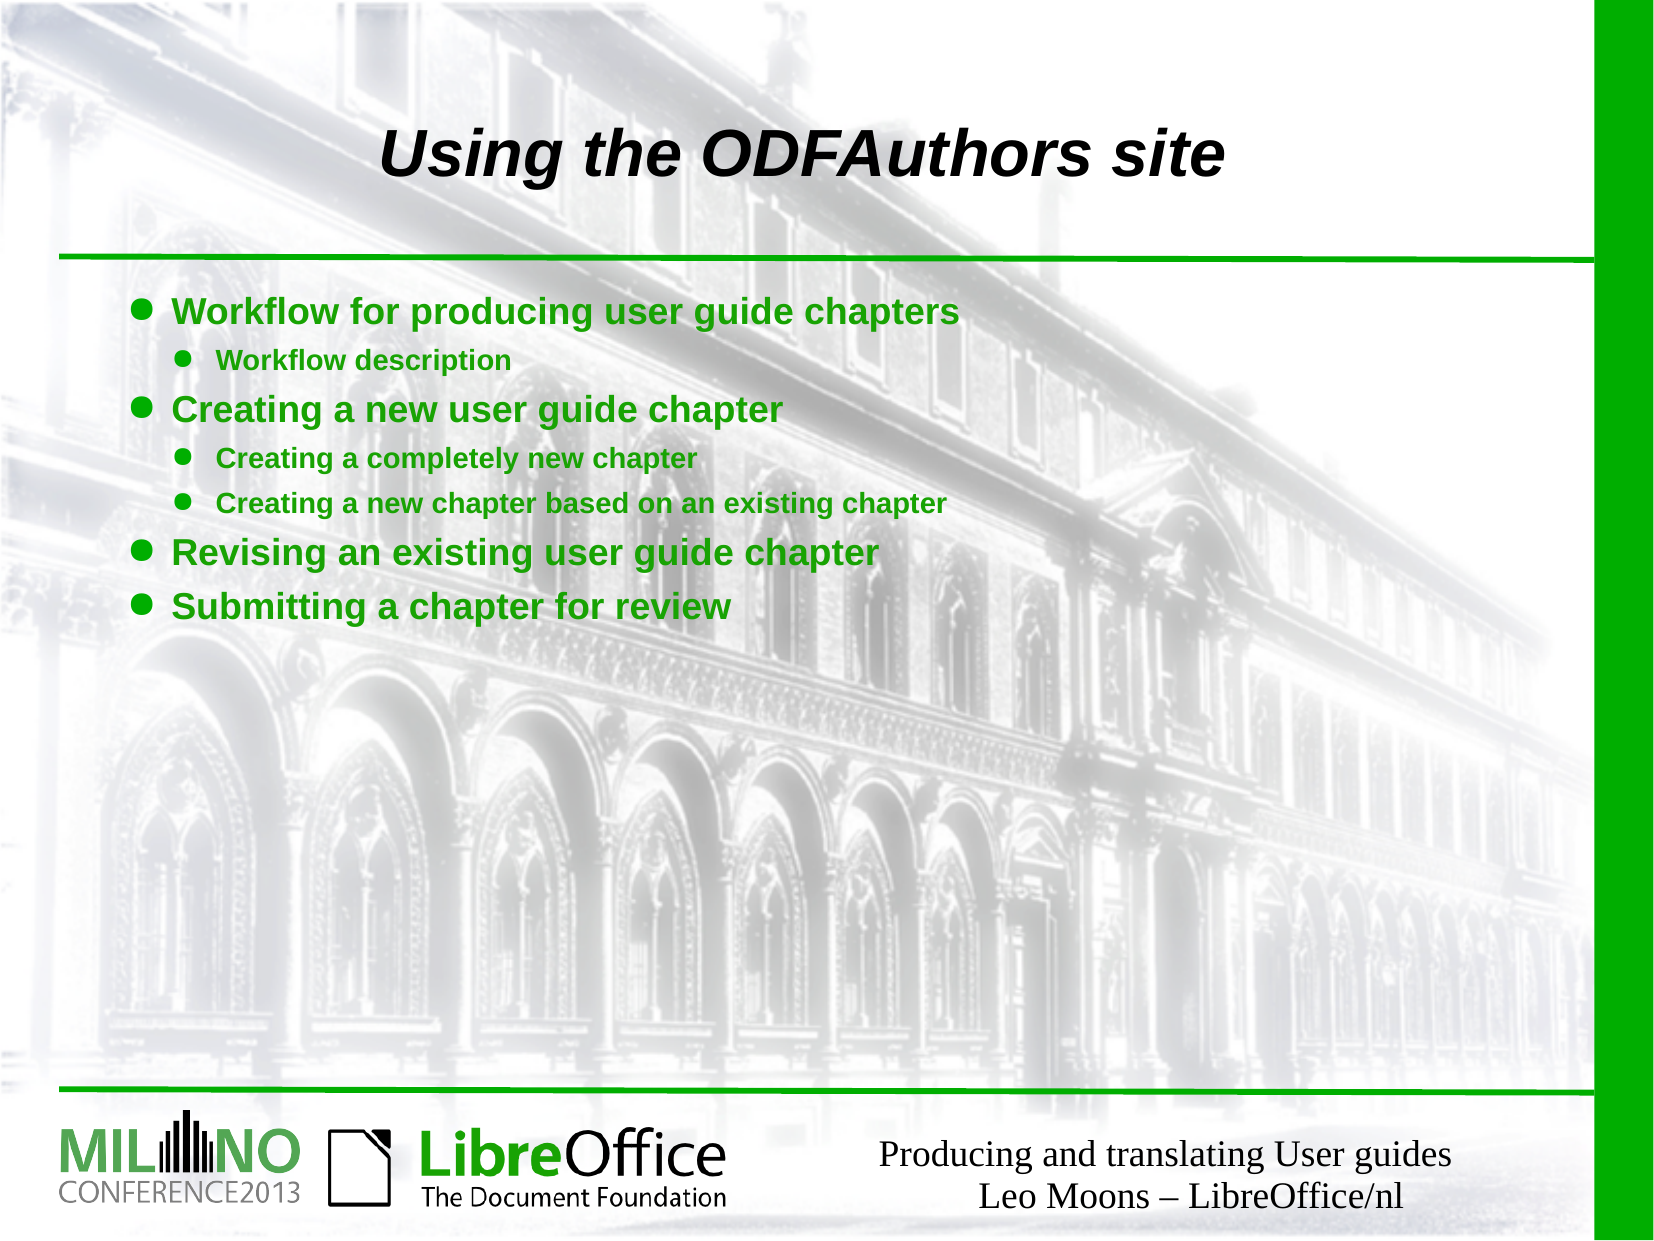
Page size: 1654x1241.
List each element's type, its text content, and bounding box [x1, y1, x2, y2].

title Using the ODFAuthors site [59, 49, 1548, 257]
list Workflow for producing user guide chapters Workflow description Creating a new user guide chapter Creating a completely new chapter Creating a new chapter based on an existing chapter Revising an existing user guide chapter Submitting a chapter for review [82, 290, 1571, 1010]
picture [0, 1, 1594, 1241]
text_box Producing and translating User guides Leo Moons – LibreOffice/nl [864, 1126, 1519, 1224]
